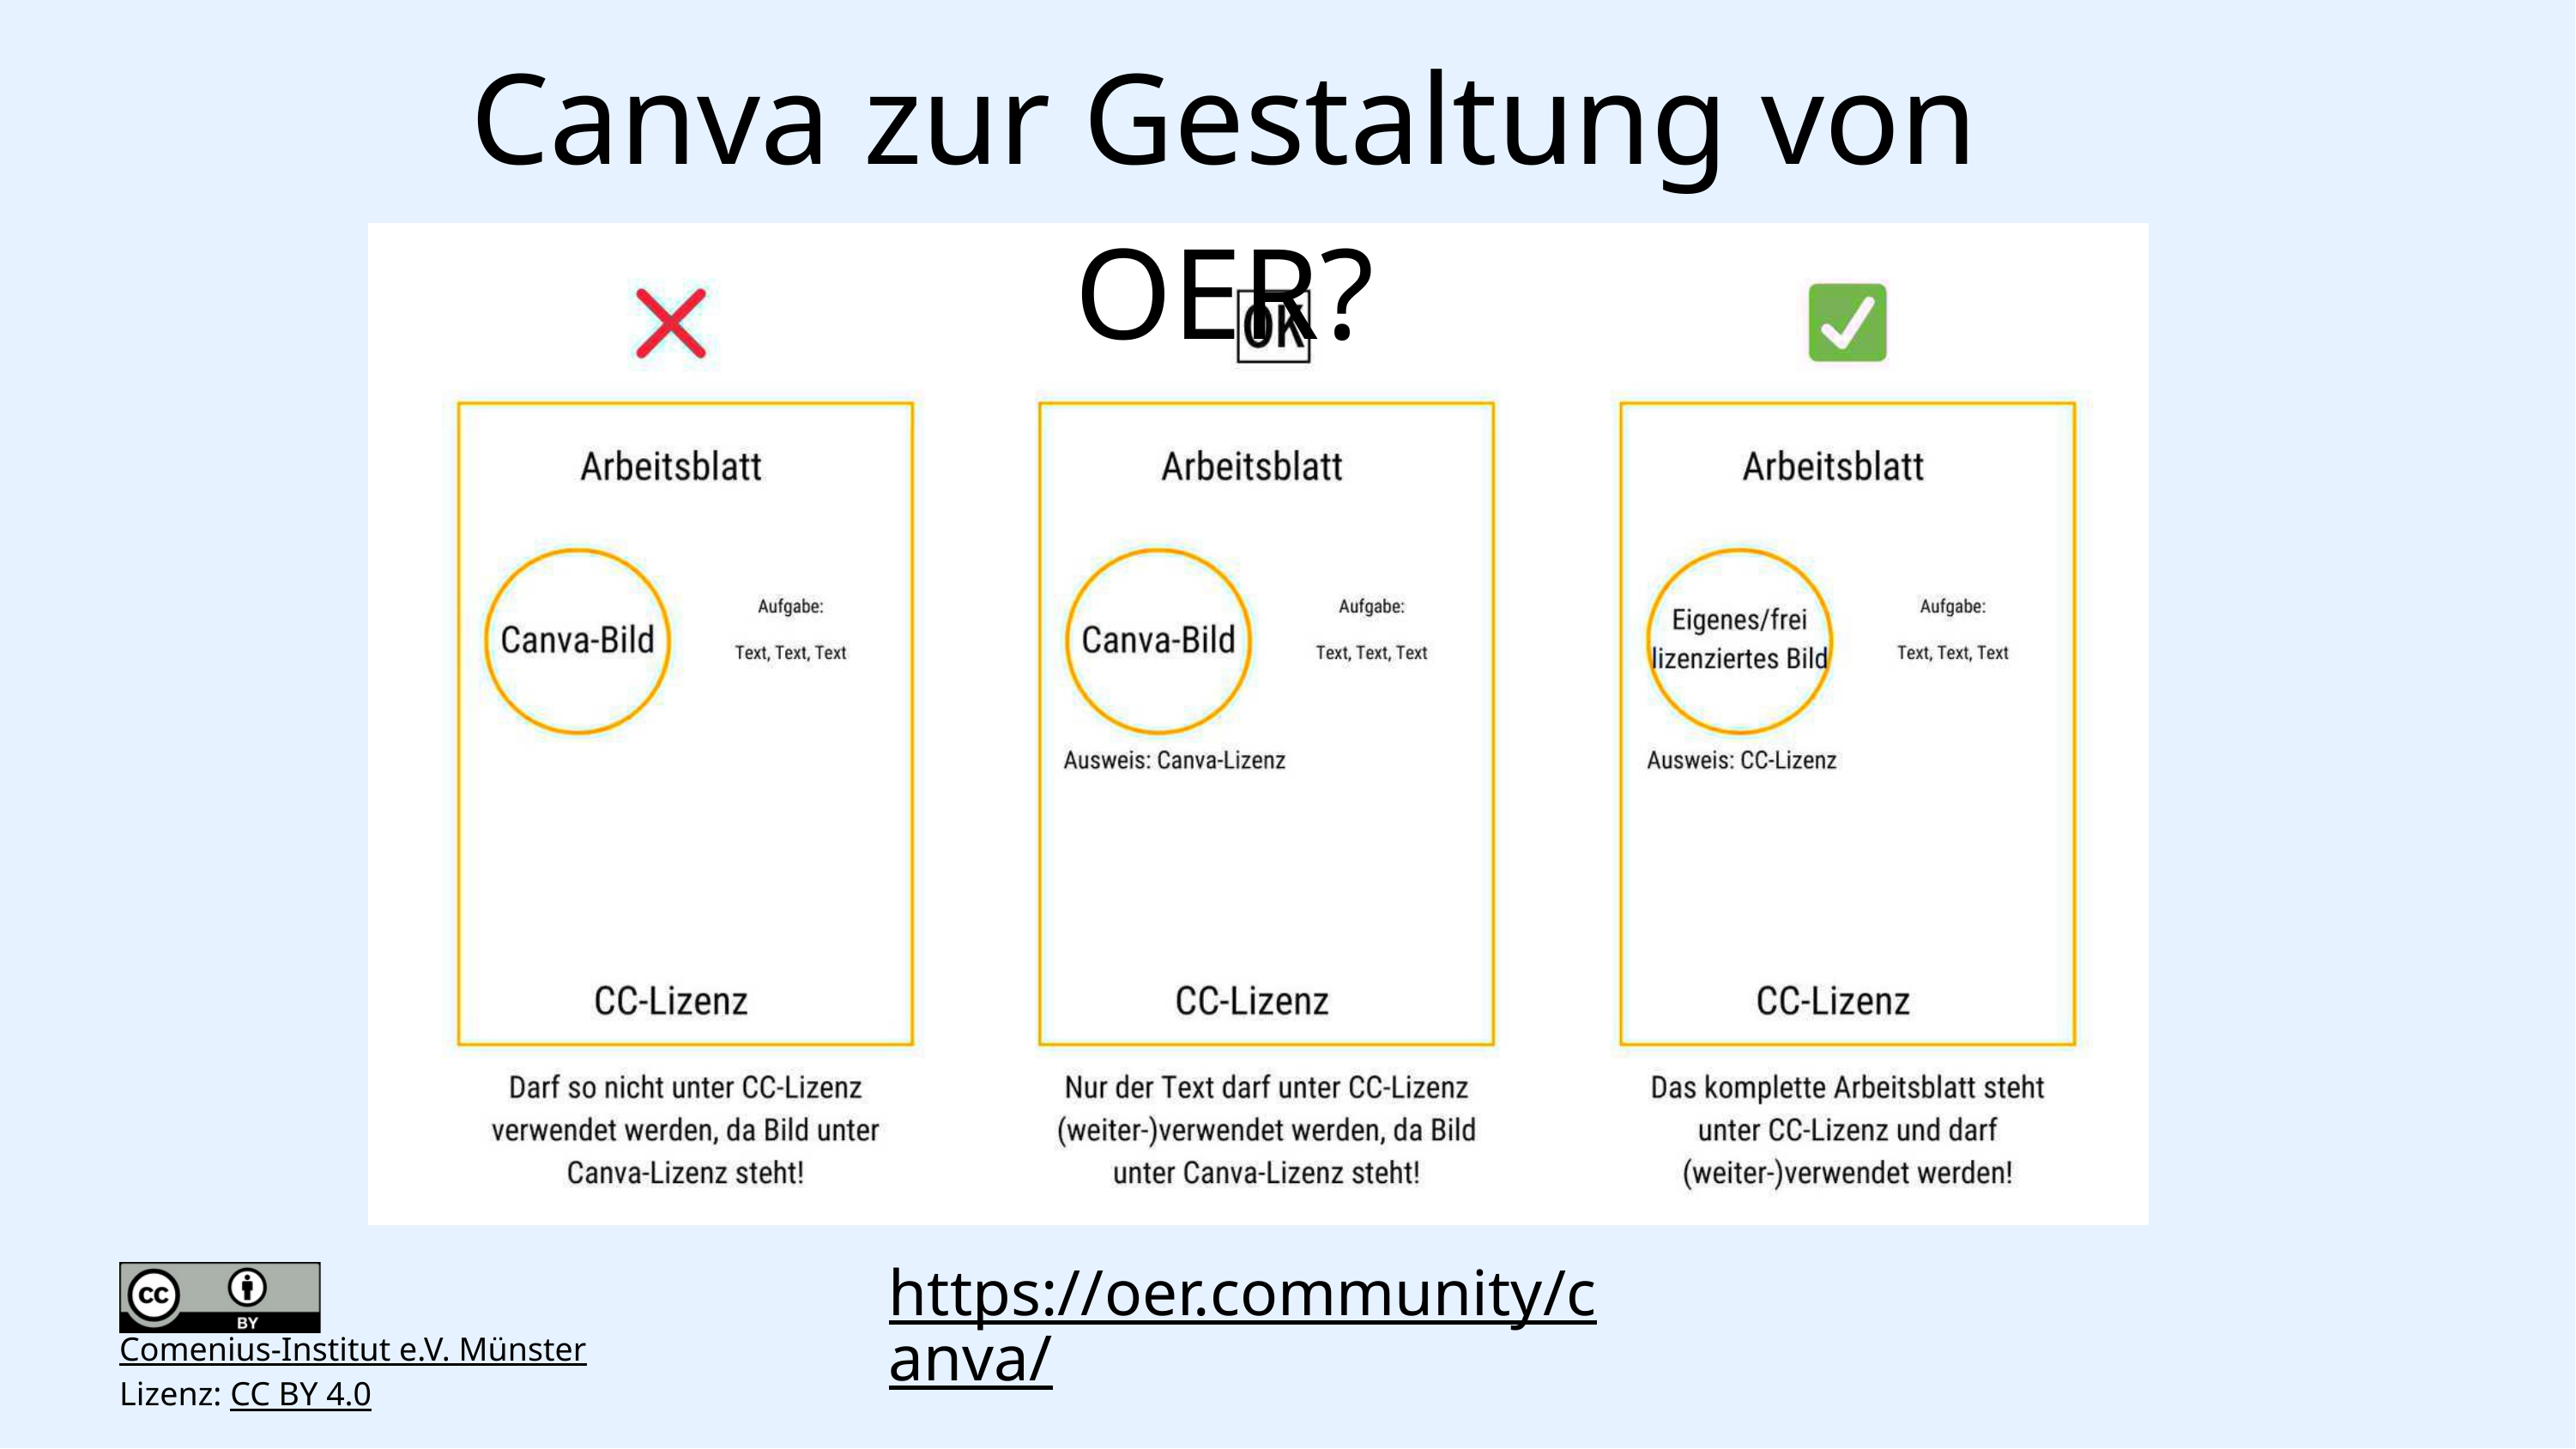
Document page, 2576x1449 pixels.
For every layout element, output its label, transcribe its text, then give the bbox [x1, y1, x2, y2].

text_box https://oer.community/canva/ [888, 1251, 1629, 1335]
text_box [119, 1262, 321, 1327]
text_box [368, 223, 2149, 1225]
text_box Comenius-Institut e.V. Münster Lizenz: CC BY 4.0 [119, 1327, 1378, 1416]
text_box Canva zur Gestaltung von OER? [453, 14, 1996, 184]
